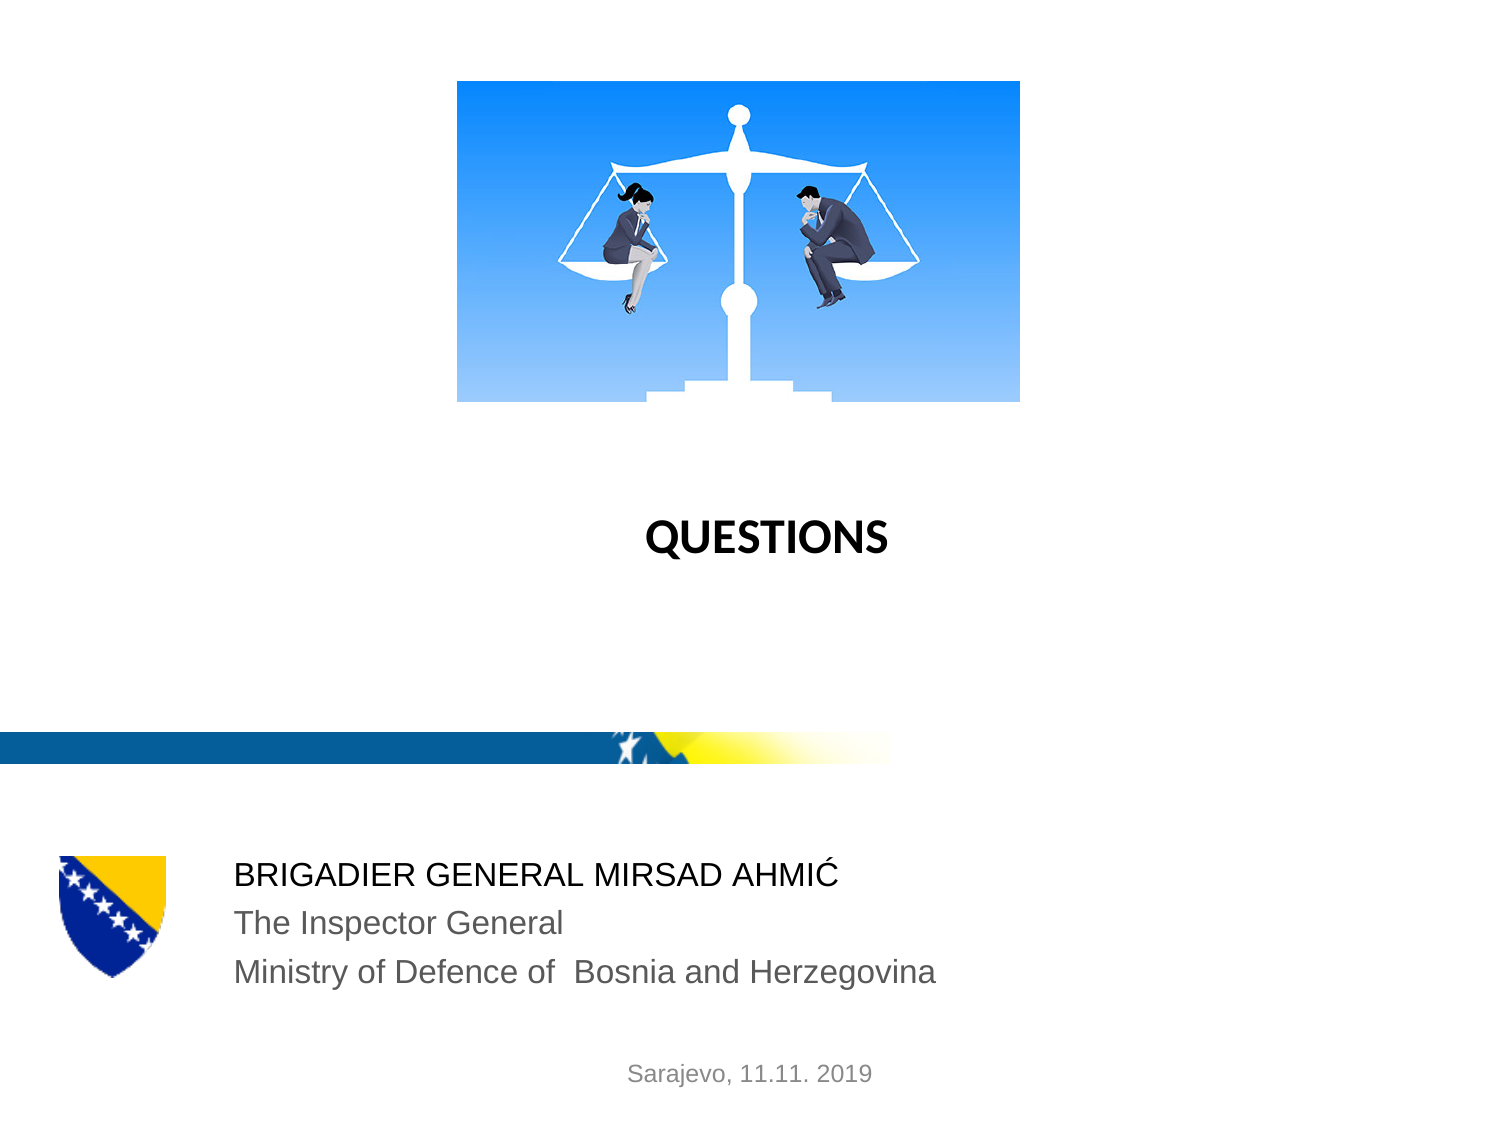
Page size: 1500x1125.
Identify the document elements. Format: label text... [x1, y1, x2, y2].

text_box Sarajevo, 11.11. 2019 [512, 1042, 988, 1103]
text_box BRIGADIER GENERAL MIRSAD AHMIĆ The Inspector General Ministry of Defence of Bosnia and Herzegovina [218, 845, 1269, 1020]
picture [0, 732, 1500, 764]
picture [457, 81, 1020, 402]
title QUESTIONS [35, 408, 1500, 704]
picture [59, 856, 166, 978]
